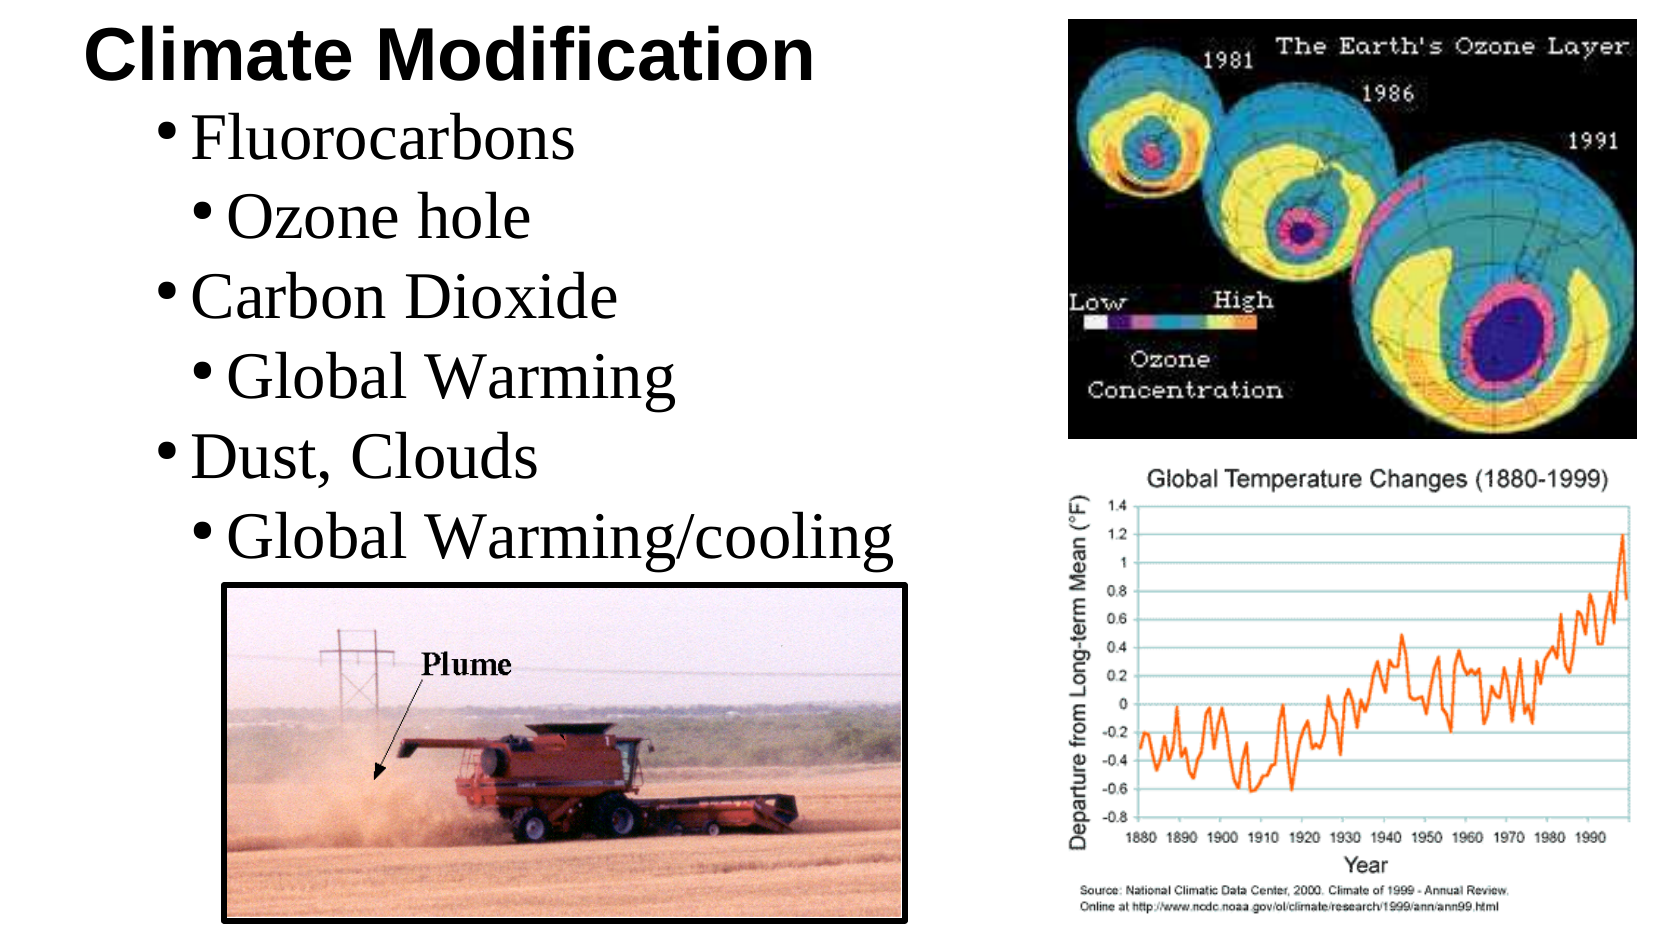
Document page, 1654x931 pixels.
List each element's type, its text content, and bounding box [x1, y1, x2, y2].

title Climate Modification [0, 5, 901, 107]
text_box Fluorocarbons Ozone hole Carbon Dioxide Global Warming Dust, Clouds Global Warming/cooling [140, 85, 981, 660]
picture [1068, 19, 1637, 439]
picture [226, 588, 902, 918]
picture [1050, 453, 1638, 918]
